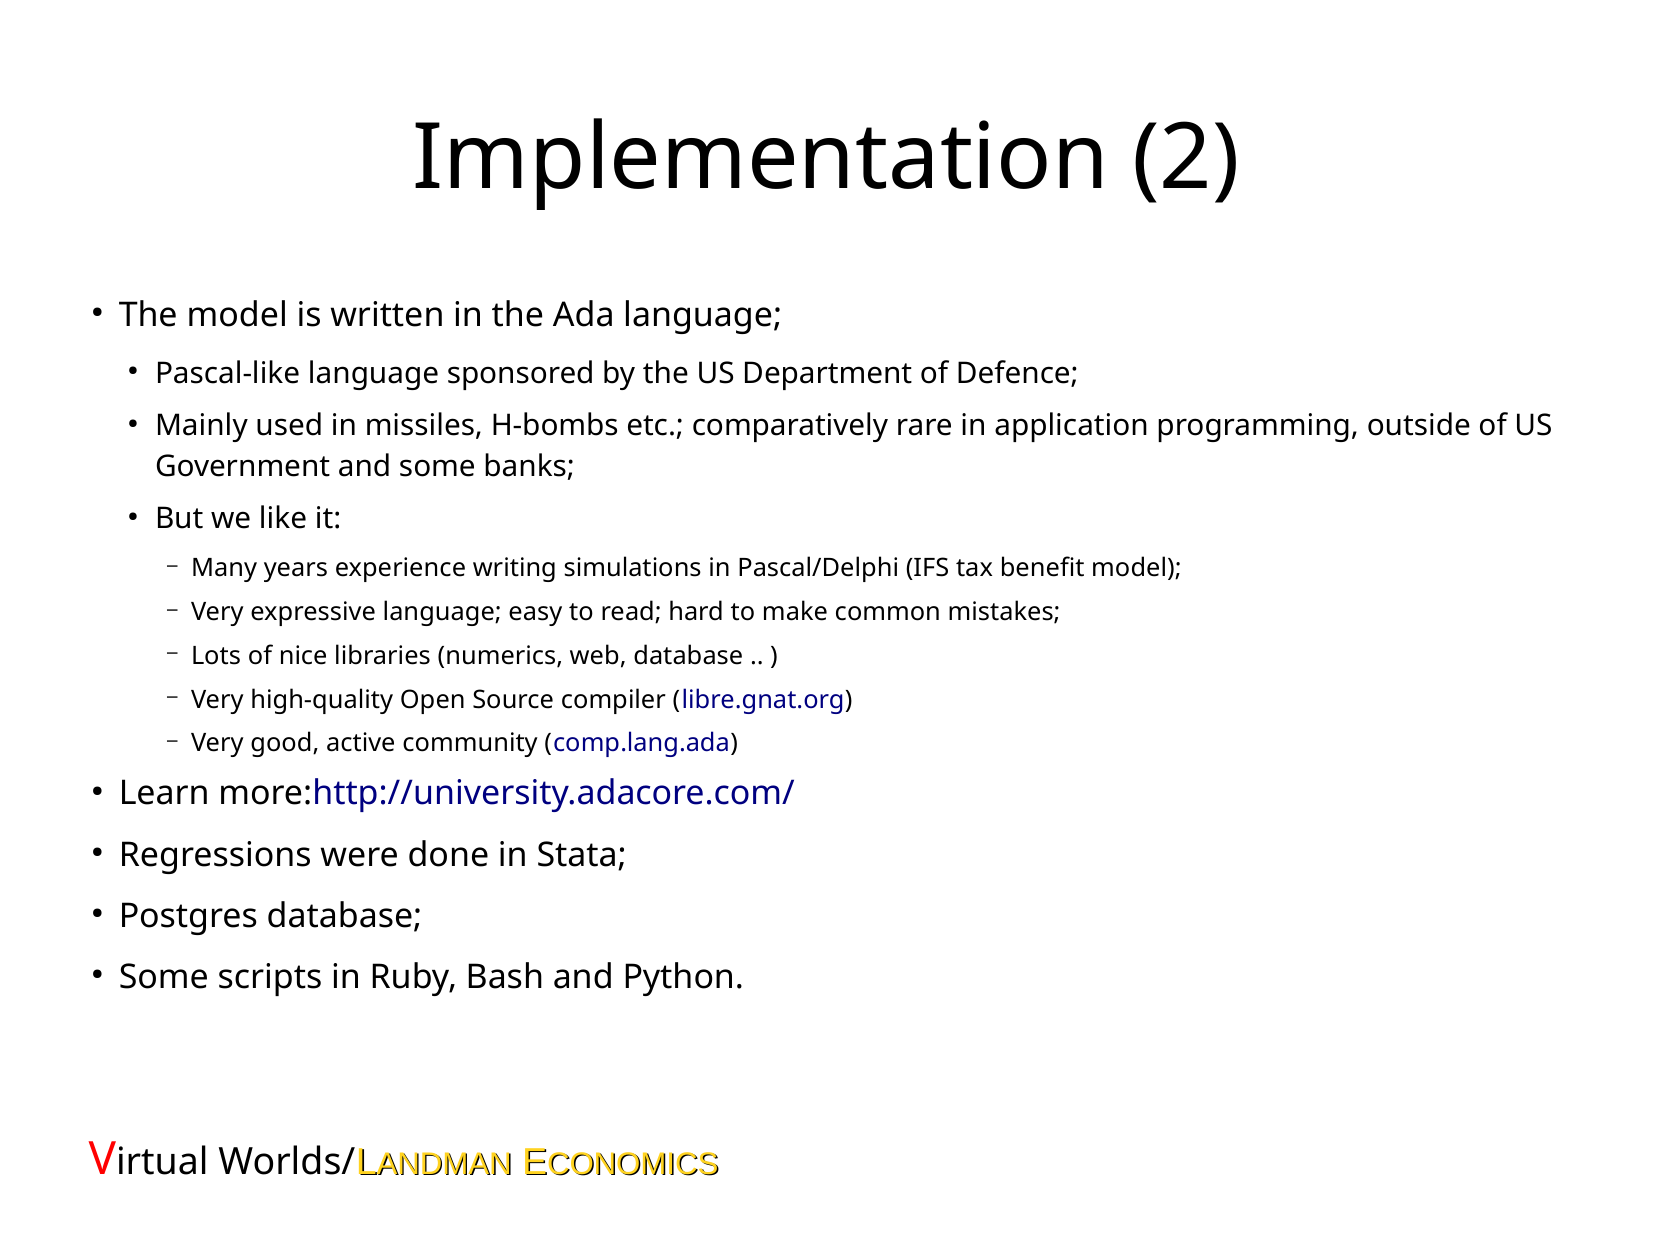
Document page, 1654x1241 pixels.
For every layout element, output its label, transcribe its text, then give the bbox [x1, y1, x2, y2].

title Implementation (2) [82, 49, 1571, 257]
list The model is written in the Ada language; Pascal-like language sponsored by the US Department of Defence; Mainly used in missiles, H-bombs etc.; comparatively rare in application programming, outside of US Government and some banks; But we like it: Many years experience writing simulations in Pascal/Delphi (IFS tax benefit model); Very expressive language; easy to read; hard to make common mistakes; Lots of nice libraries (numerics, web, database .. ) Very high-quality Open Source compiler (libre.gnat.org) Very good, active community (comp.lang.ada) Learn more:http://university.adacore.com/ Regressions were done in Stata; Postgres database; Some scripts in Ruby, Bash and Python. [82, 290, 1571, 1010]
